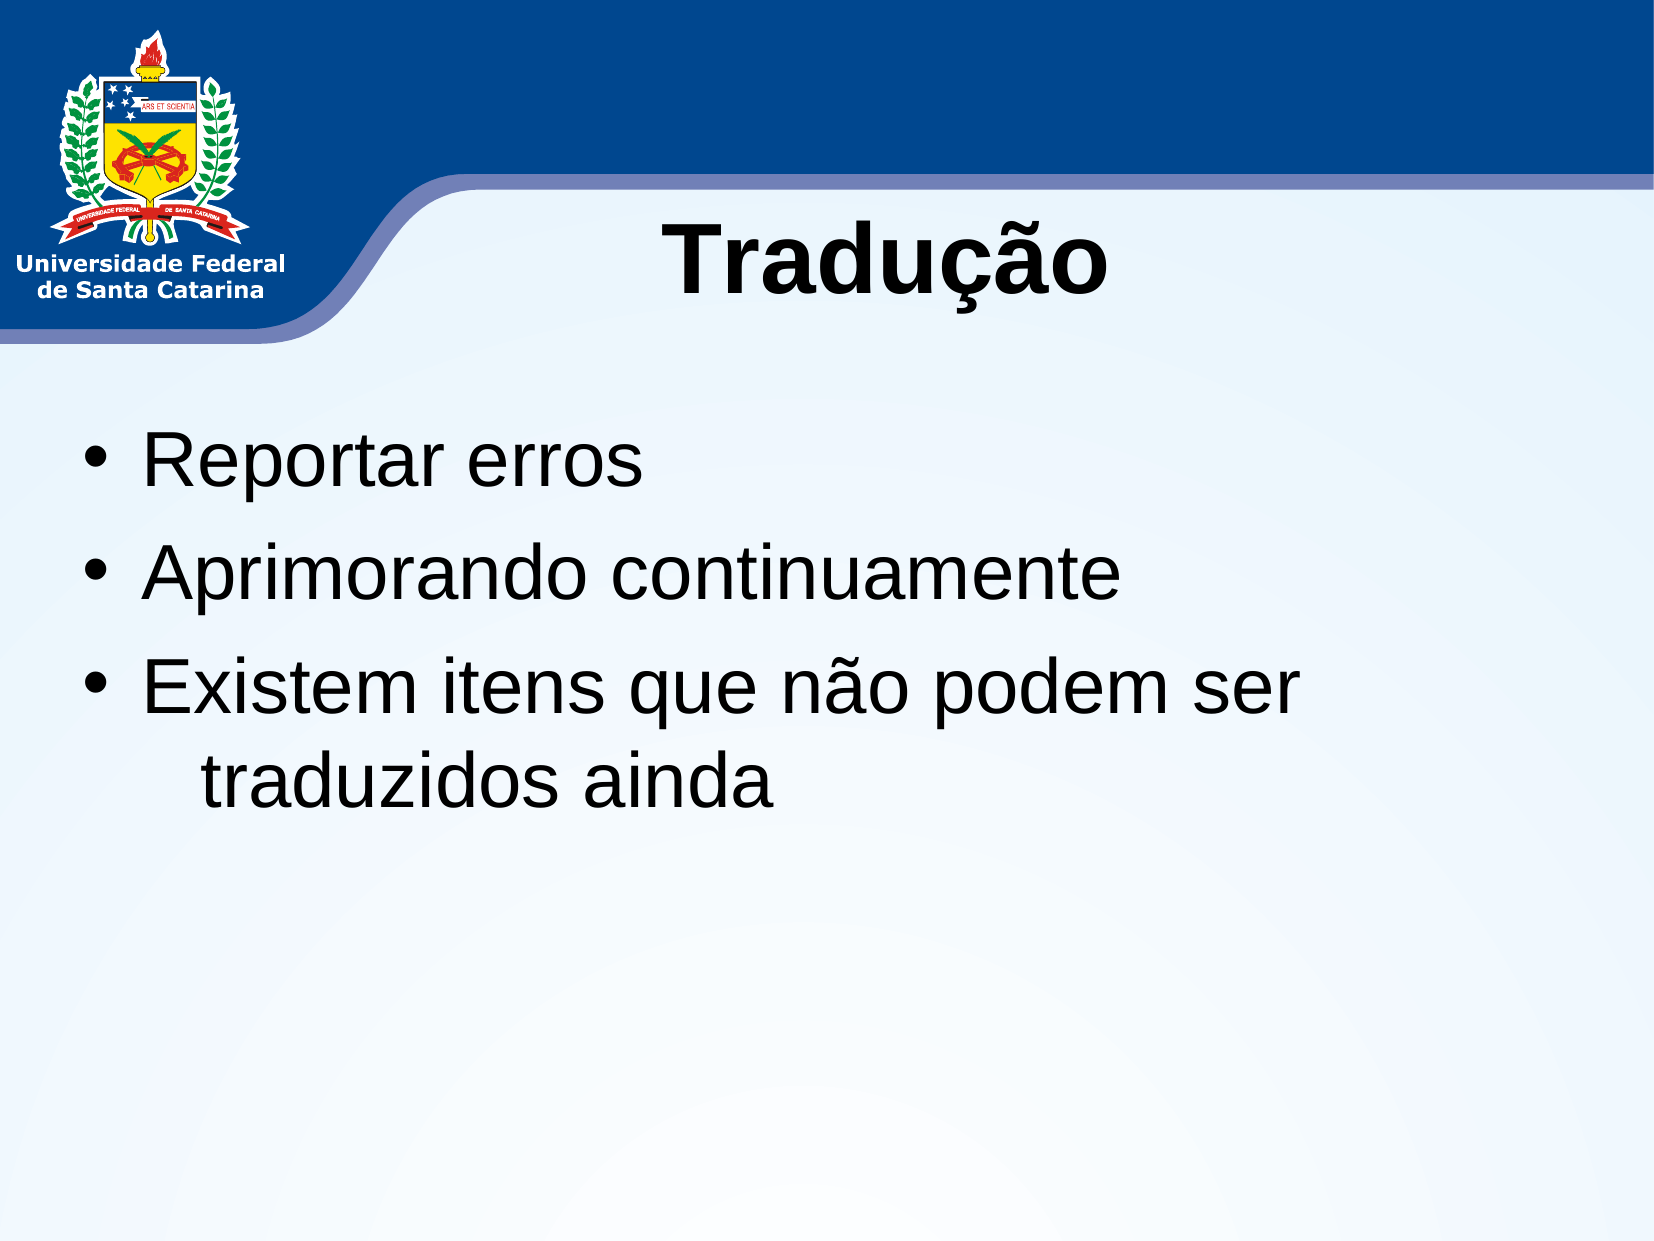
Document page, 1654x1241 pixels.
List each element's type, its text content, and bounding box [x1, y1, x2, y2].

list Reportar erros Aprimorando continuamente Existem itens que não podem ser traduzidos ainda [82, 408, 1571, 1227]
title Tradução [141, 149, 1630, 357]
